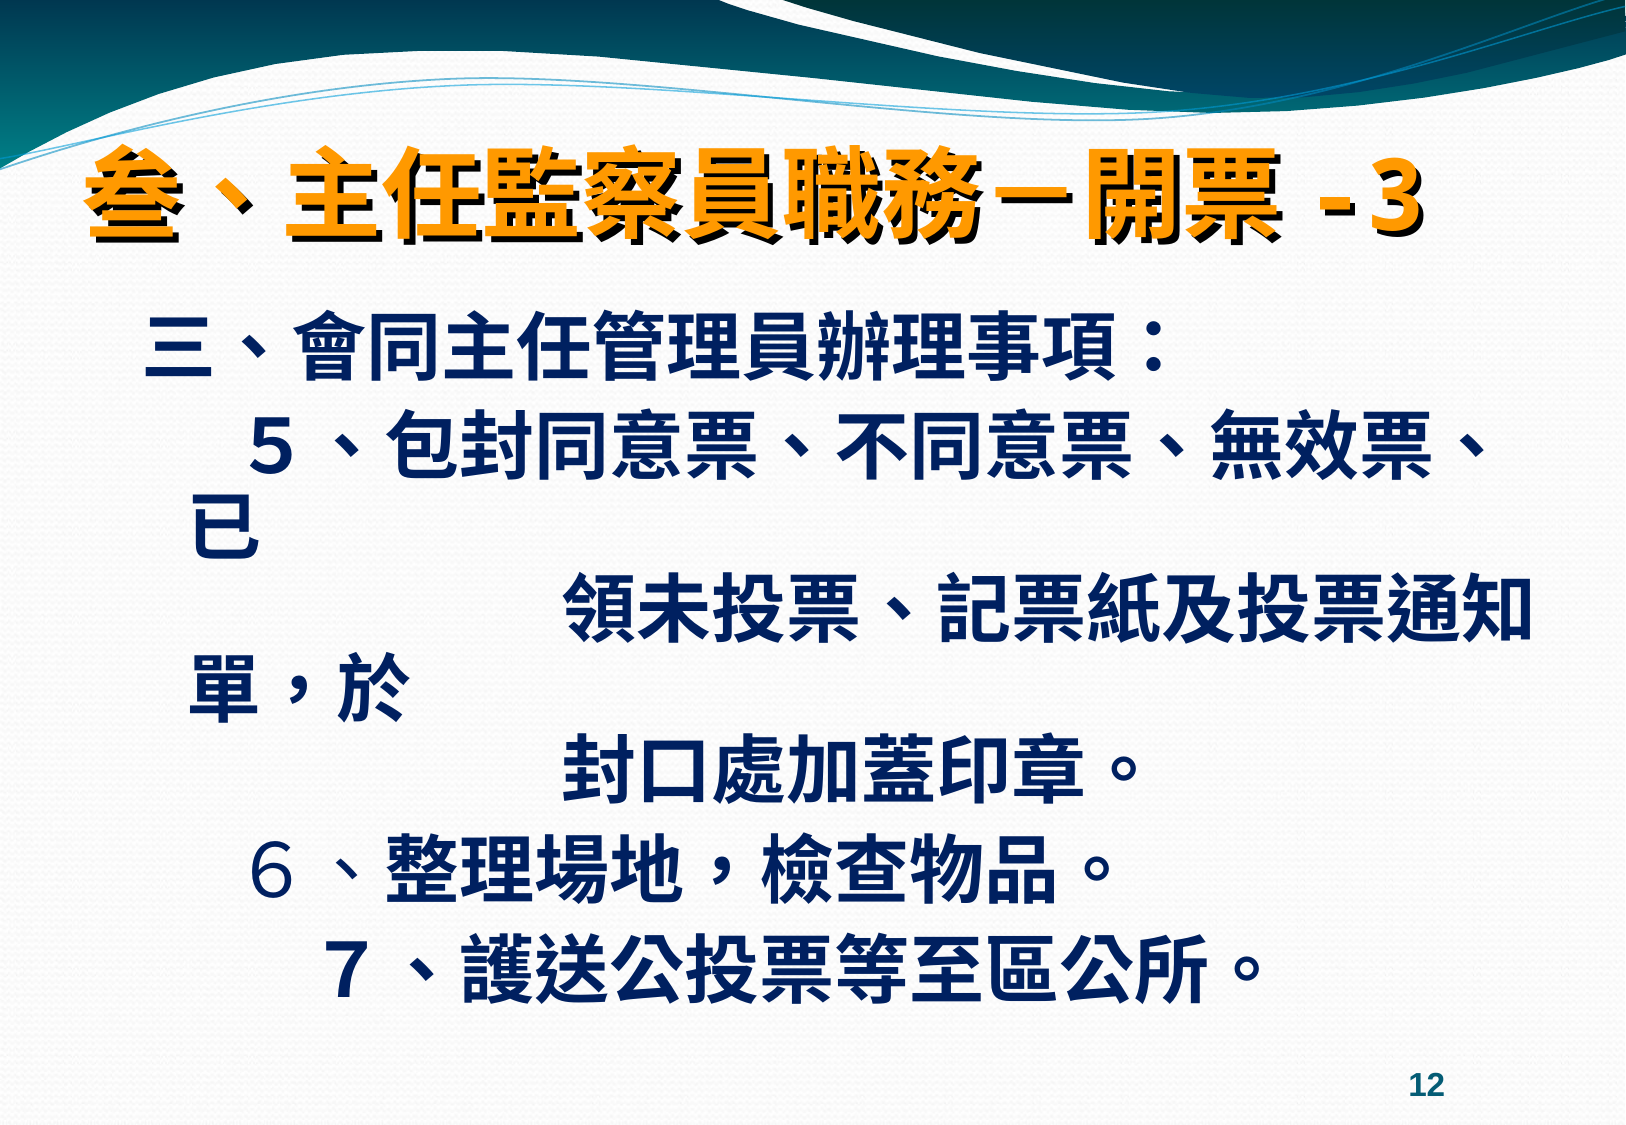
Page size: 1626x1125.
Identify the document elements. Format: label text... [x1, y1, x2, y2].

list 三、會同主任管理員辦理事項： ５、包封同意票、不同意票、無效票、已 領未投票、記票紙及投票通知單，於 封口處加蓋印章。 ６、整理場地，檢查物品。 ７、護送公投票等至區公所。 [81, 302, 1563, 1103]
text_box [1408, 1042, 1544, 1103]
title 叁、主任監察員職務－開票-3 [81, 106, 1544, 251]
